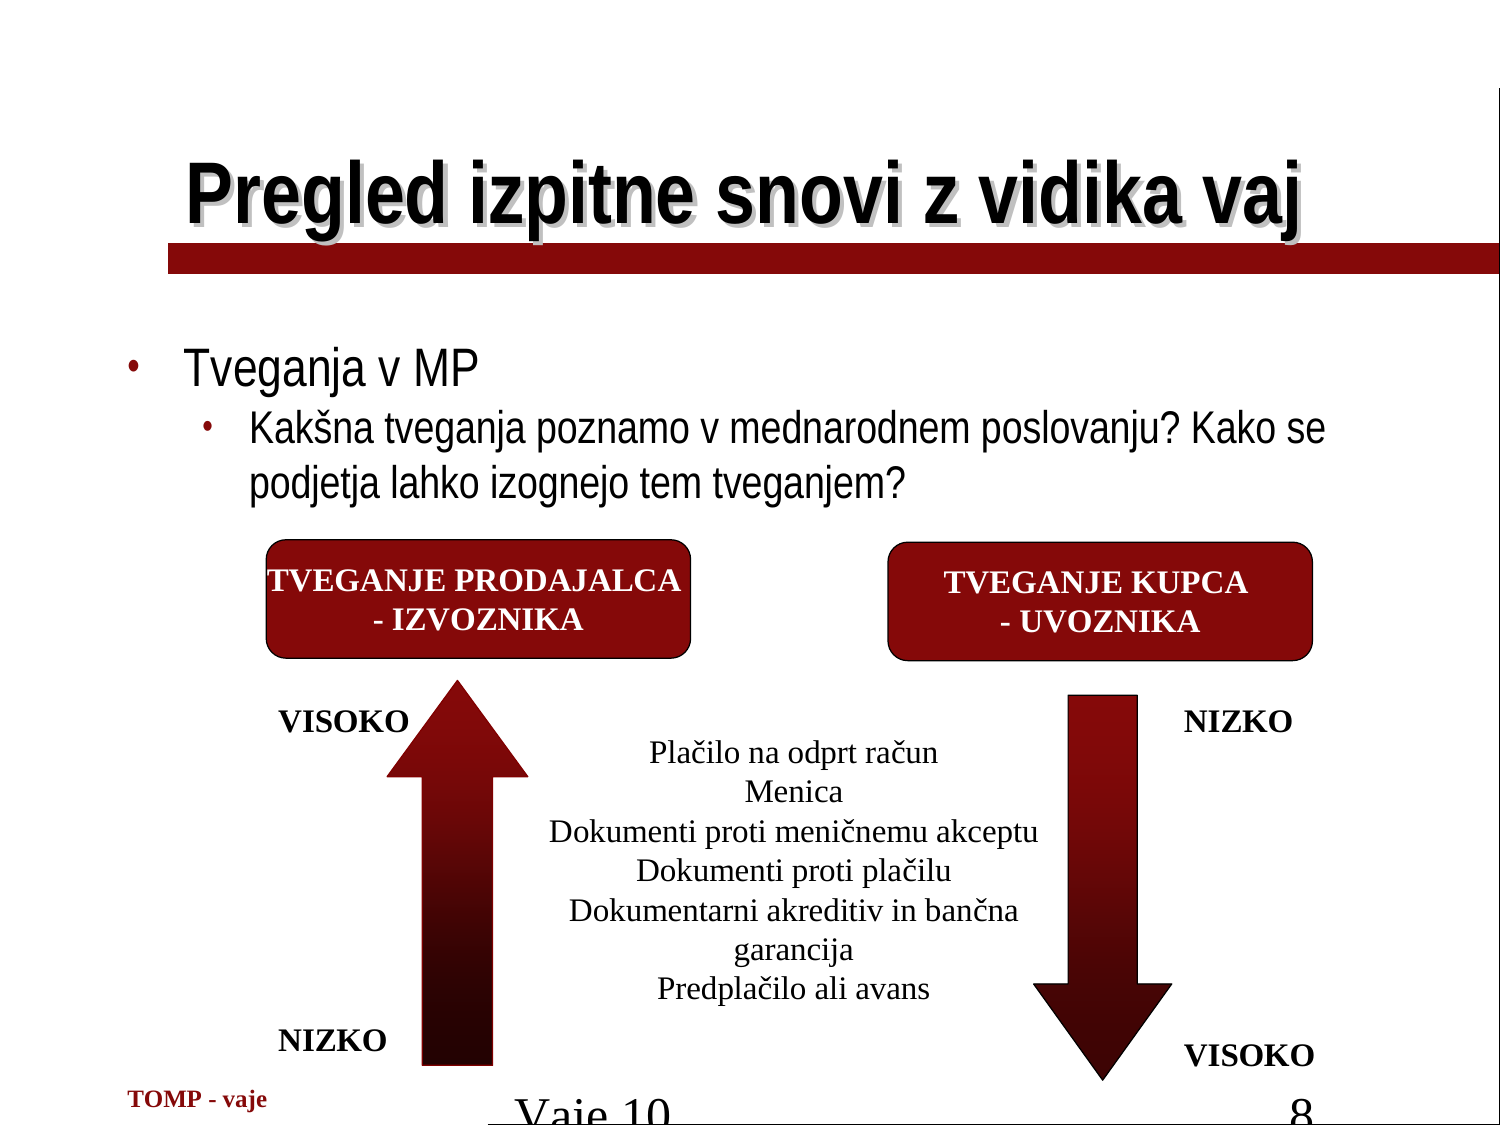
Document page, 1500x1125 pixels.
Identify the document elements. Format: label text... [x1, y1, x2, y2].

list Tveganja v MP Kakšna tveganja poznamo v mednarodnem poslovanju? Kako se podjetja lahko izognejo tem tveganjem? [112, 324, 1388, 1001]
picture [265, 539, 1329, 1083]
title Pregled izpitne snovi z vidika vaj [171, 113, 1447, 264]
